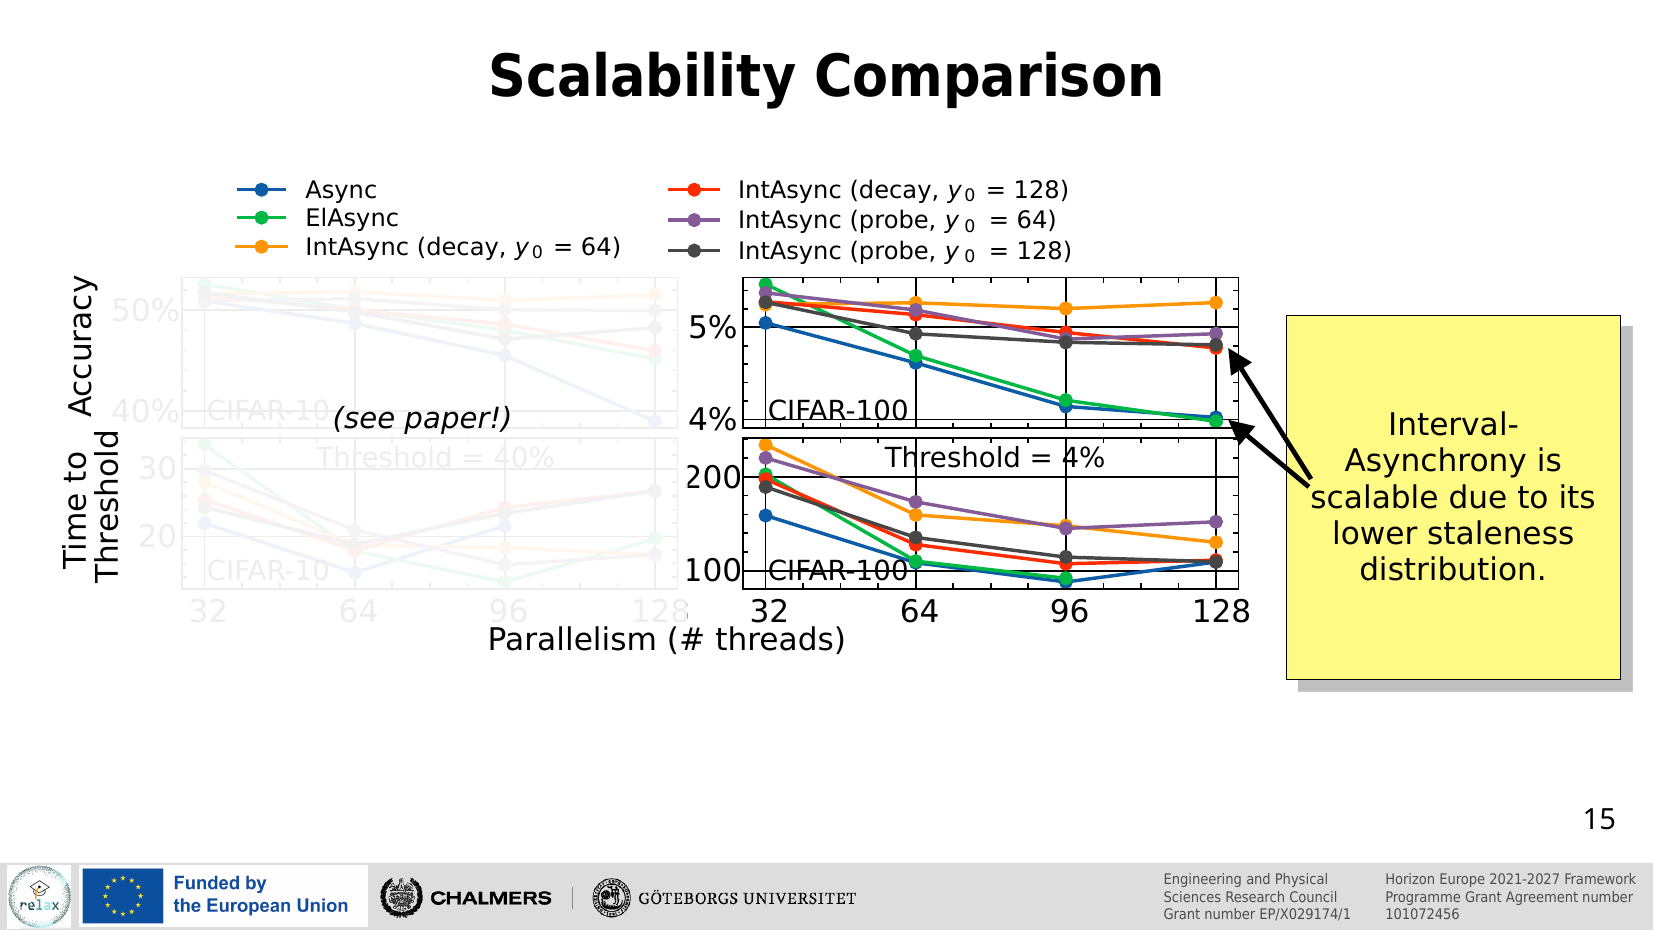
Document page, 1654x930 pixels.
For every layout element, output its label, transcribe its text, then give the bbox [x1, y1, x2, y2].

text_box [106, 264, 688, 625]
picture [7, 865, 71, 929]
title Scalability Comparison [82, 19, 1571, 133]
text_box (see paper!) [317, 393, 567, 452]
text_box Interval-Asynchrony is scalable due to its lower staleness distribution. [1286, 315, 1621, 680]
picture [50, 166, 1254, 672]
picture [79, 856, 876, 930]
